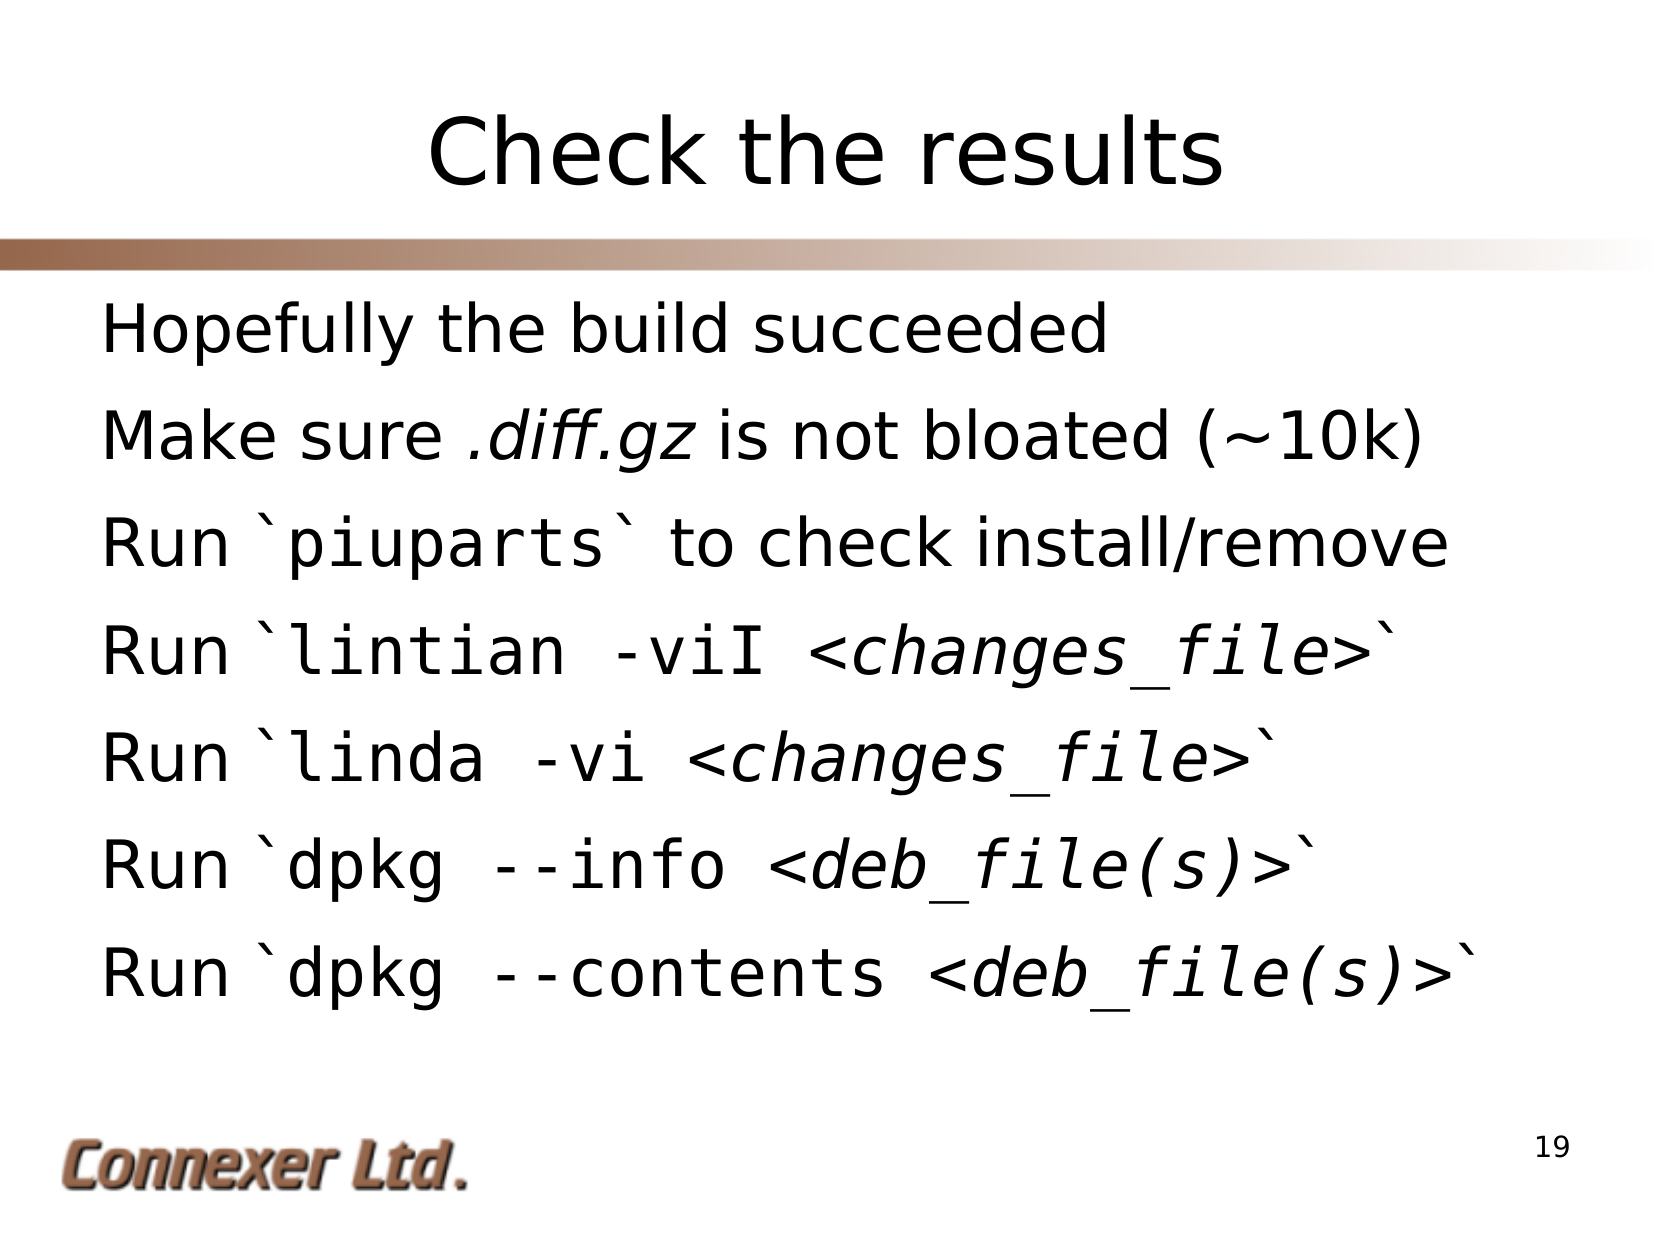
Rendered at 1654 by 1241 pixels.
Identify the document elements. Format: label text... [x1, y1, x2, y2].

title Check the results [82, 49, 1571, 257]
picture [0, 0, 1654, 1241]
list Hopefully the build succeeded Make sure .diff.gz is not bloated (~10k) Run `piuparts` to check install/remove Run `lintian -viI <changes_file>` Run `linda -vi <changes_file>` Run `dpkg --info <deb_file(s)>` Run `dpkg --contents <deb_file(s)>` [82, 290, 1571, 1109]
